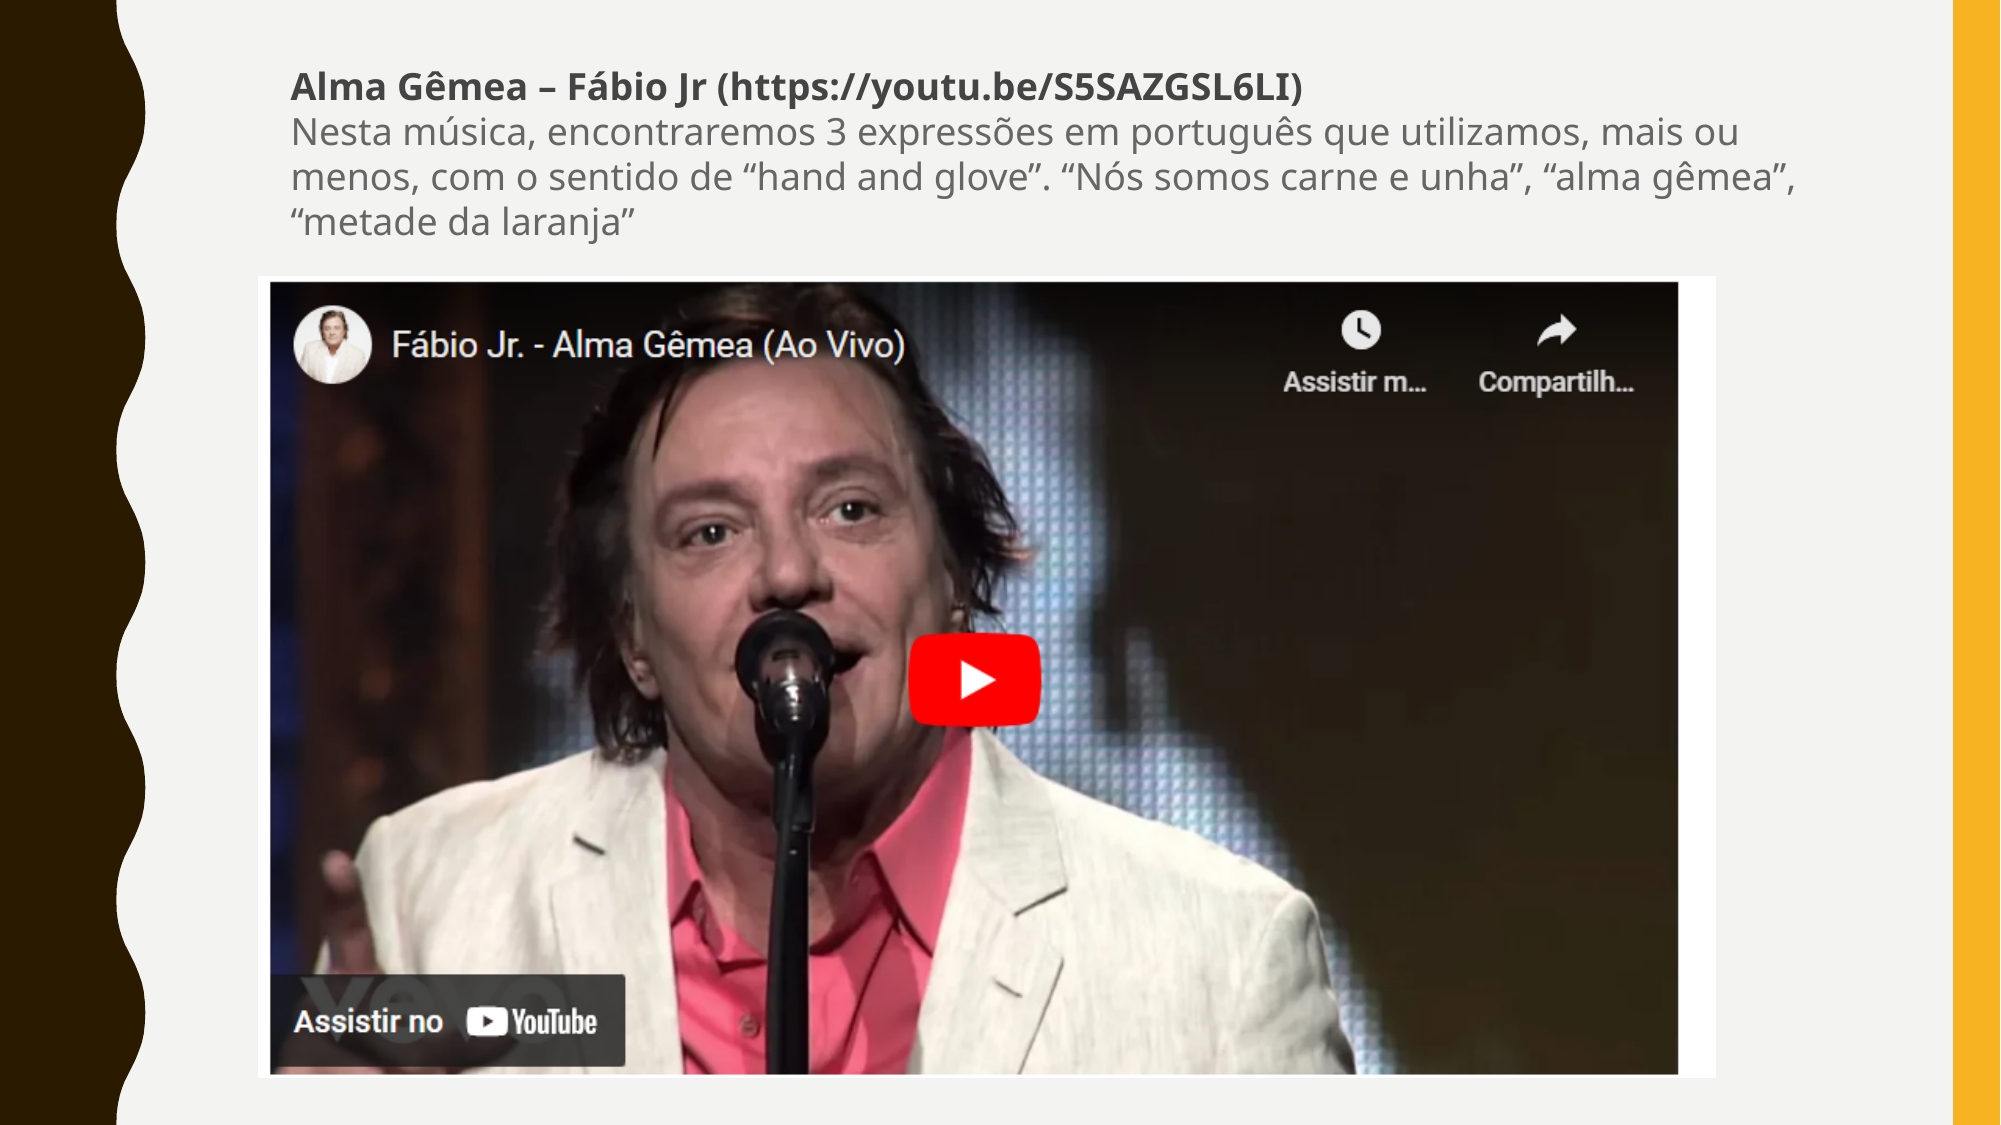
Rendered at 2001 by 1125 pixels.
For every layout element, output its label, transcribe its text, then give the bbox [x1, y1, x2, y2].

text_box Alma Gêmea – Fábio Jr (https://youtu.be/S5SAZGSL6LI) Nesta música, encontraremos 3 expressões em português que utilizamos, mais ou menos, com o sentido de “hand and glove”. “Nós somos carne e unha”, “alma gêmea”, “metade da laranja” [276, 56, 1882, 251]
picture [258, 276, 1716, 1078]
